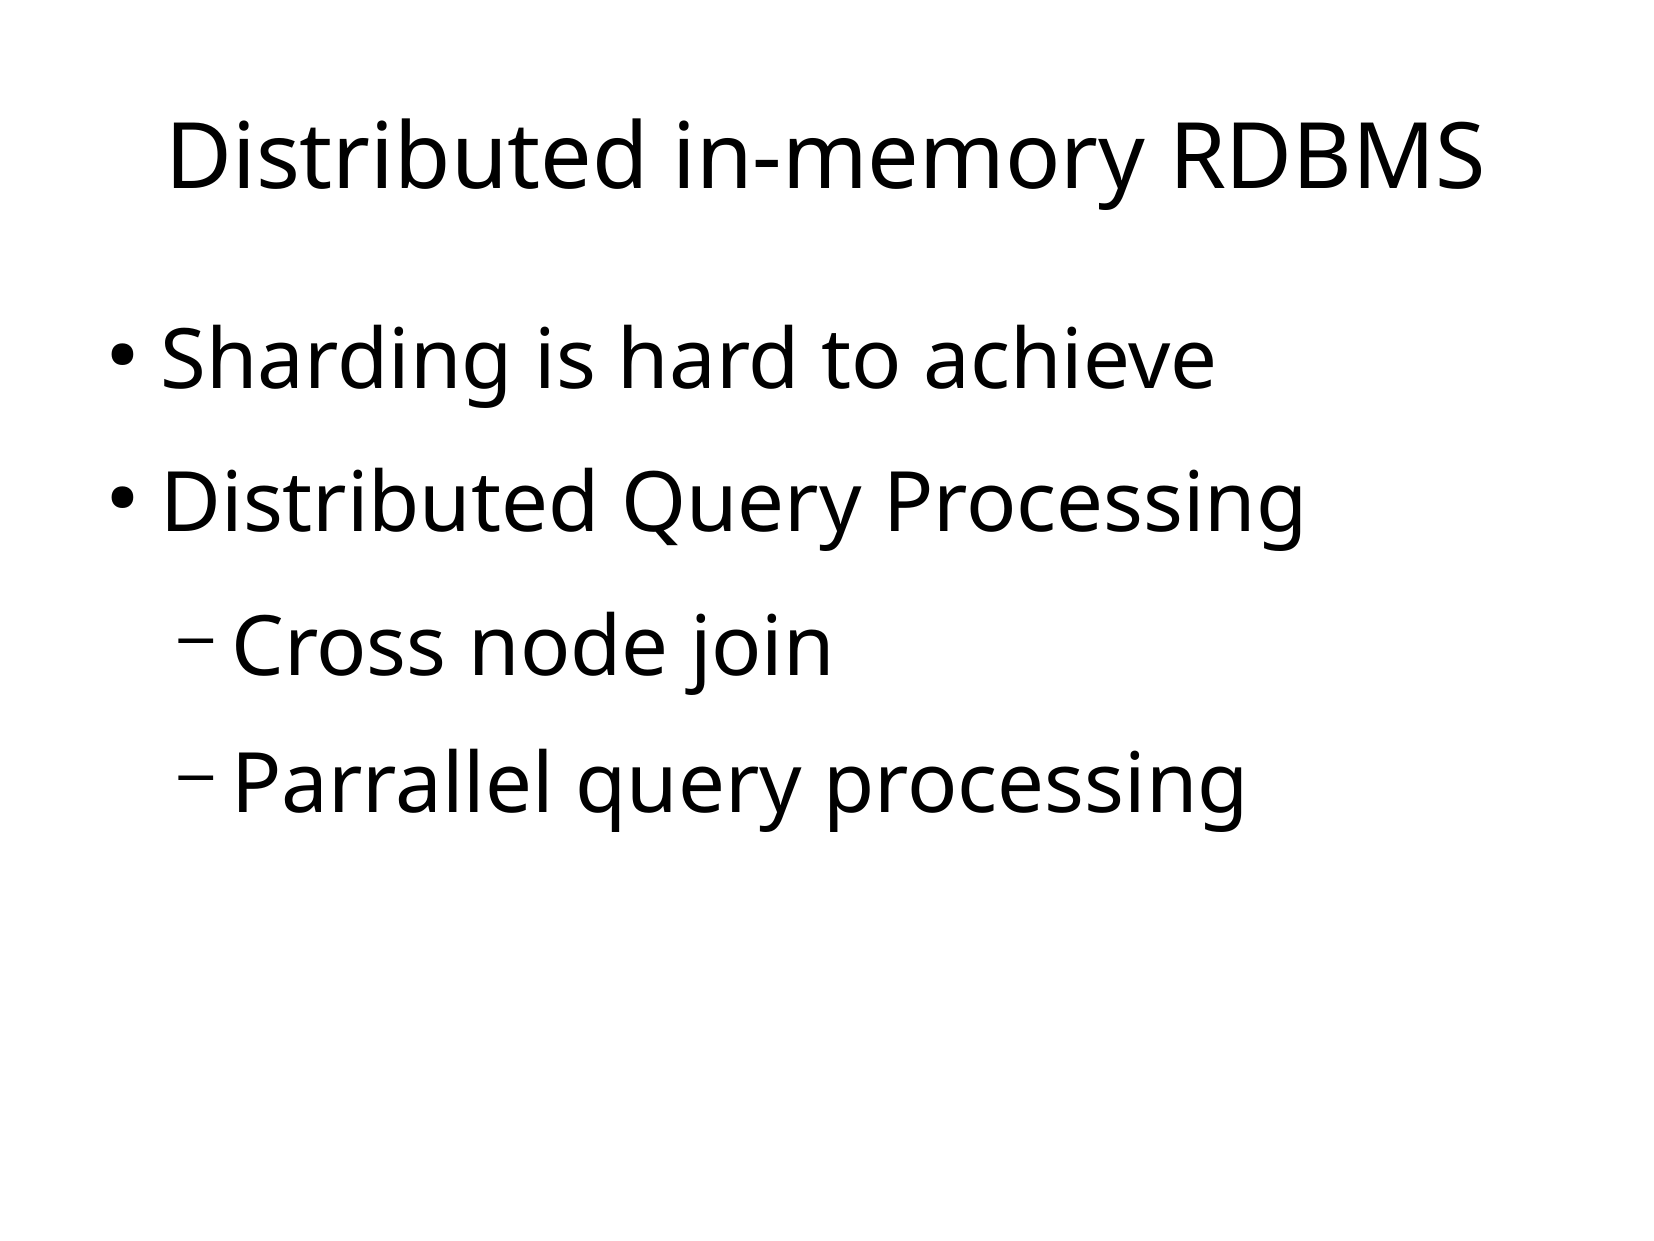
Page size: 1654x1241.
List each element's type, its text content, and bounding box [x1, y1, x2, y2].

title Distributed in-memory RDBMS [82, 49, 1571, 257]
list Sharding is hard to achieve Distributed Query Processing Cross node join Parrallel query processing [90, 300, 1578, 1155]
